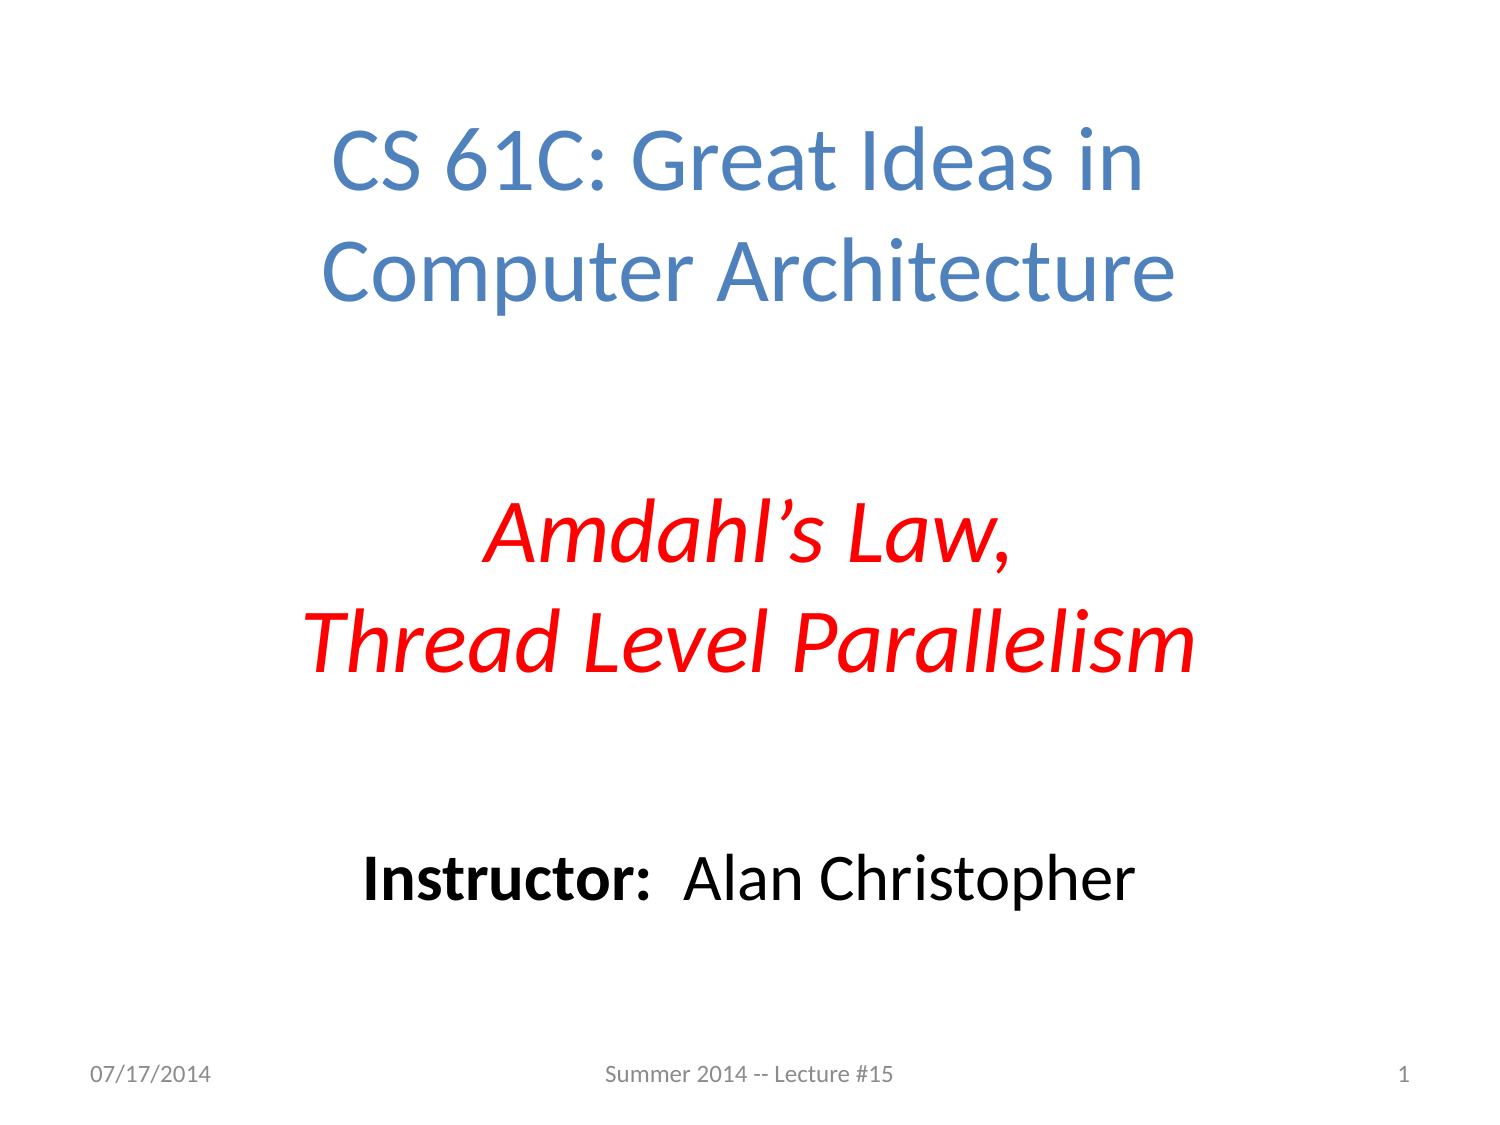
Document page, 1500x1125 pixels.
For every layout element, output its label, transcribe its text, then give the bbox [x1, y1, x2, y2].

slide_number <number> [1074, 1042, 1425, 1103]
slide_number 07/17/2014 [75, 1042, 425, 1103]
text_box CS 61C: Great Ideas in Computer Architecture Amdahl’s Law, Thread Level Parallelism [0, 91, 1500, 829]
footer Summer 2014 -- Lecture #15 [512, 1042, 988, 1103]
subtitle Instructor: Alan Christopher [0, 829, 1500, 927]
